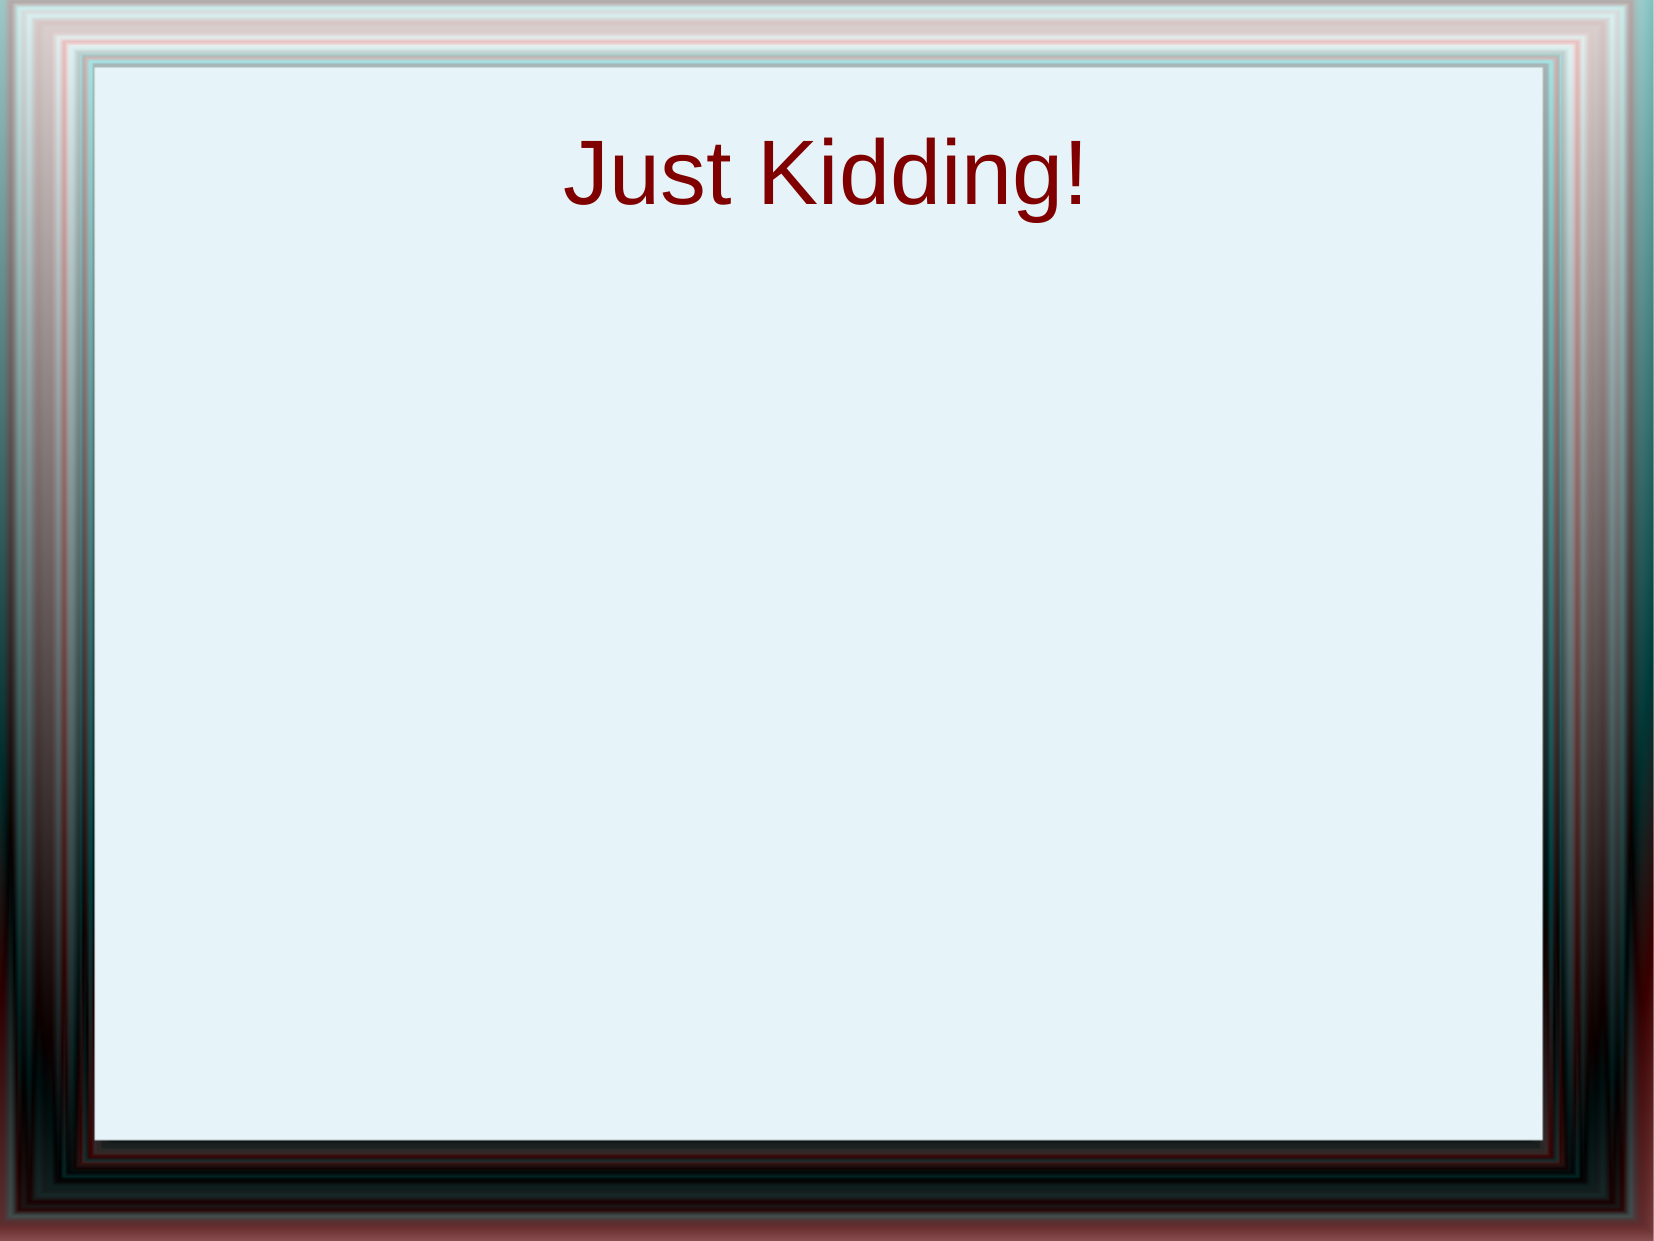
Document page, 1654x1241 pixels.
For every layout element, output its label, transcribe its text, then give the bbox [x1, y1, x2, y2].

picture [0, 0, 1654, 1241]
title Just Kidding! [118, 95, 1536, 250]
